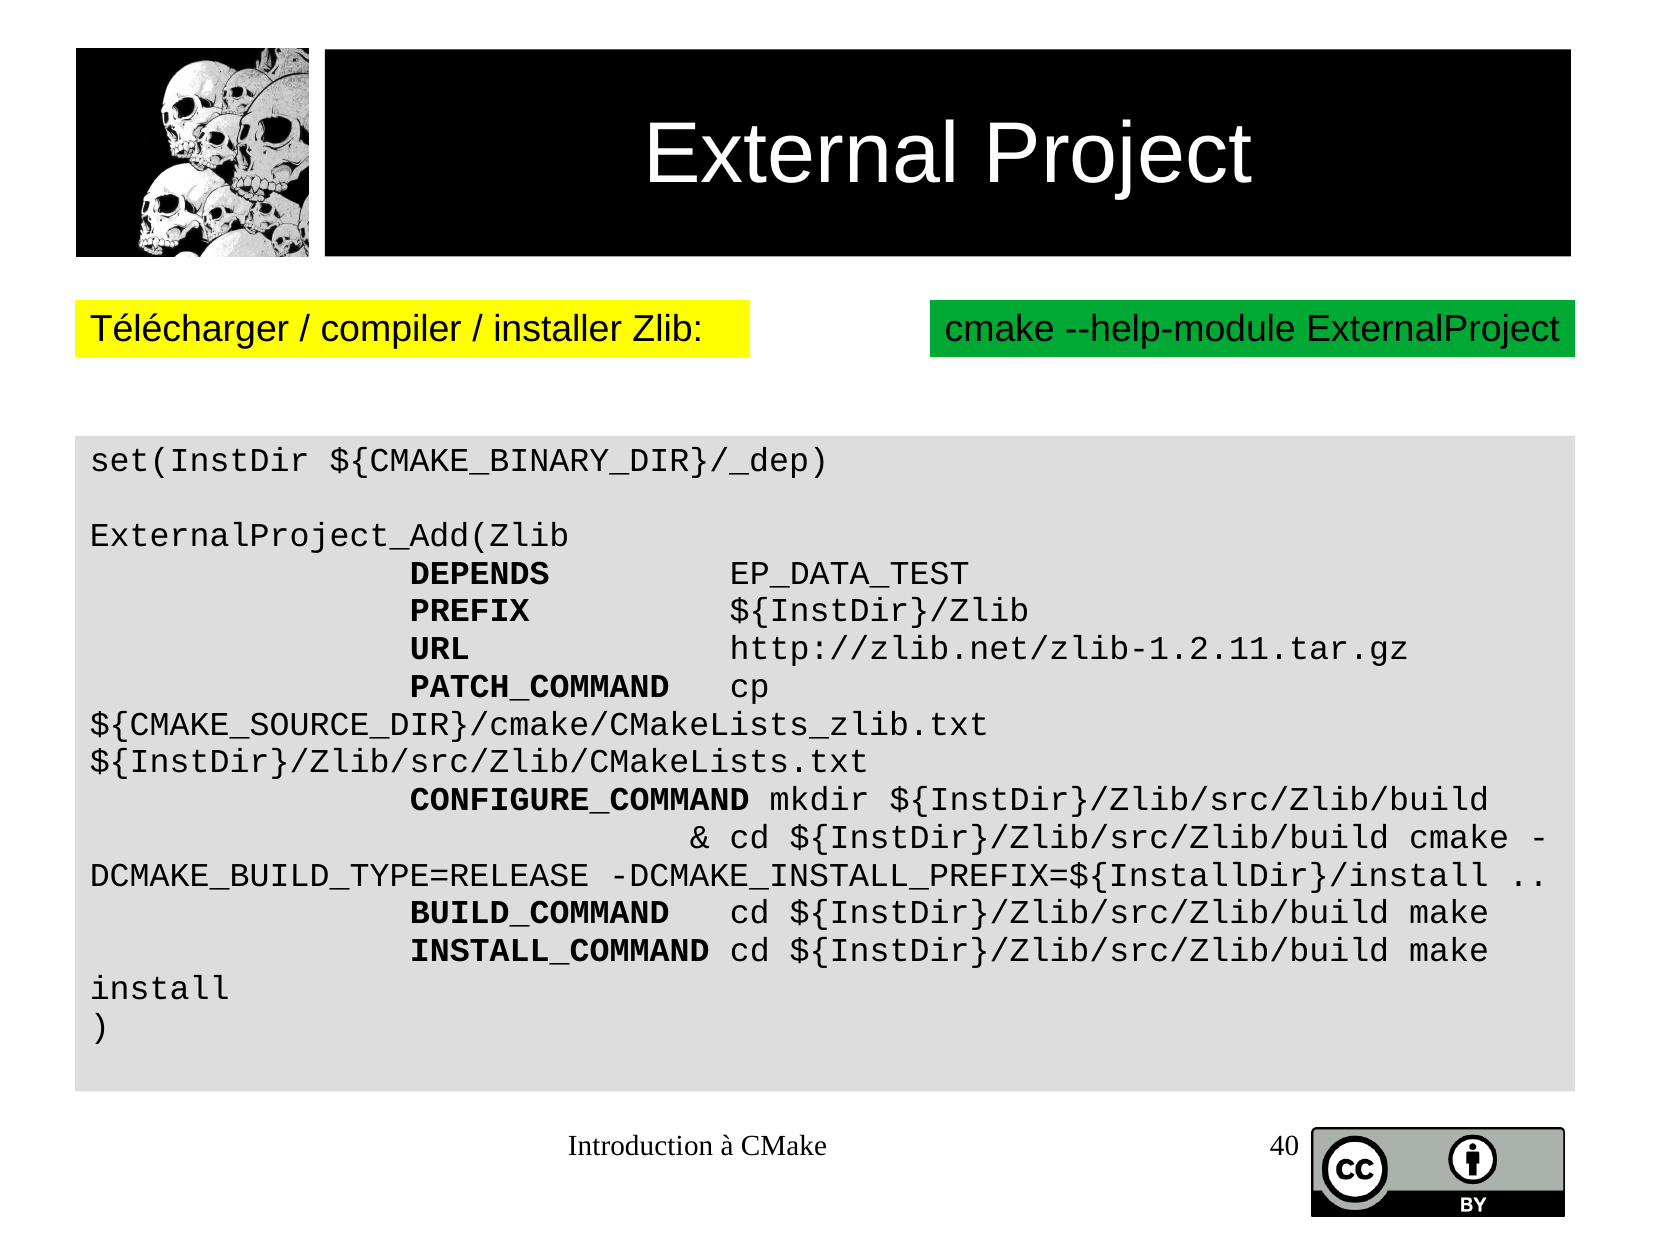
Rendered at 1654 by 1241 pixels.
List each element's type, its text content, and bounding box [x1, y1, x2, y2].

title External Project [324, 49, 1571, 257]
text_box cmake --help-module ExternalProject [929, 300, 1576, 357]
picture [1311, 1127, 1565, 1217]
text_box set(InstDir ${CMAKE_BINARY_DIR}/_dep) ExternalProject_Add(Zlib DEPENDS EP_DATA_TEST PREFIX ${InstDir}/Zlib URL http://zlib.net/zlib-1.2.11.tar.gz PATCH_COMMAND cp ${CMAKE_SOURCE_DIR}/cmake/CMakeLists_zlib.txt ${InstDir}/Zlib/src/Zlib/CMakeLists.txt CONFIGURE_COMMAND mkdir ${InstDir}/Zlib/src/Zlib/build & cd ${InstDir}/Zlib/src/Zlib/build cmake -DCMAKE_BUILD_TYPE=RELEASE -DCMAKE_INSTALL_PREFIX=${InstallDir}/install .. BUILD_COMMAND cd ${InstDir}/Zlib/src/Zlib/build make INSTALL_COMMAND cd ${InstDir}/Zlib/src/Zlib/build make install ) [75, 435, 1576, 1092]
picture [76, 48, 309, 257]
text_box Télécharger / compiler / installer Zlib: [75, 300, 751, 357]
